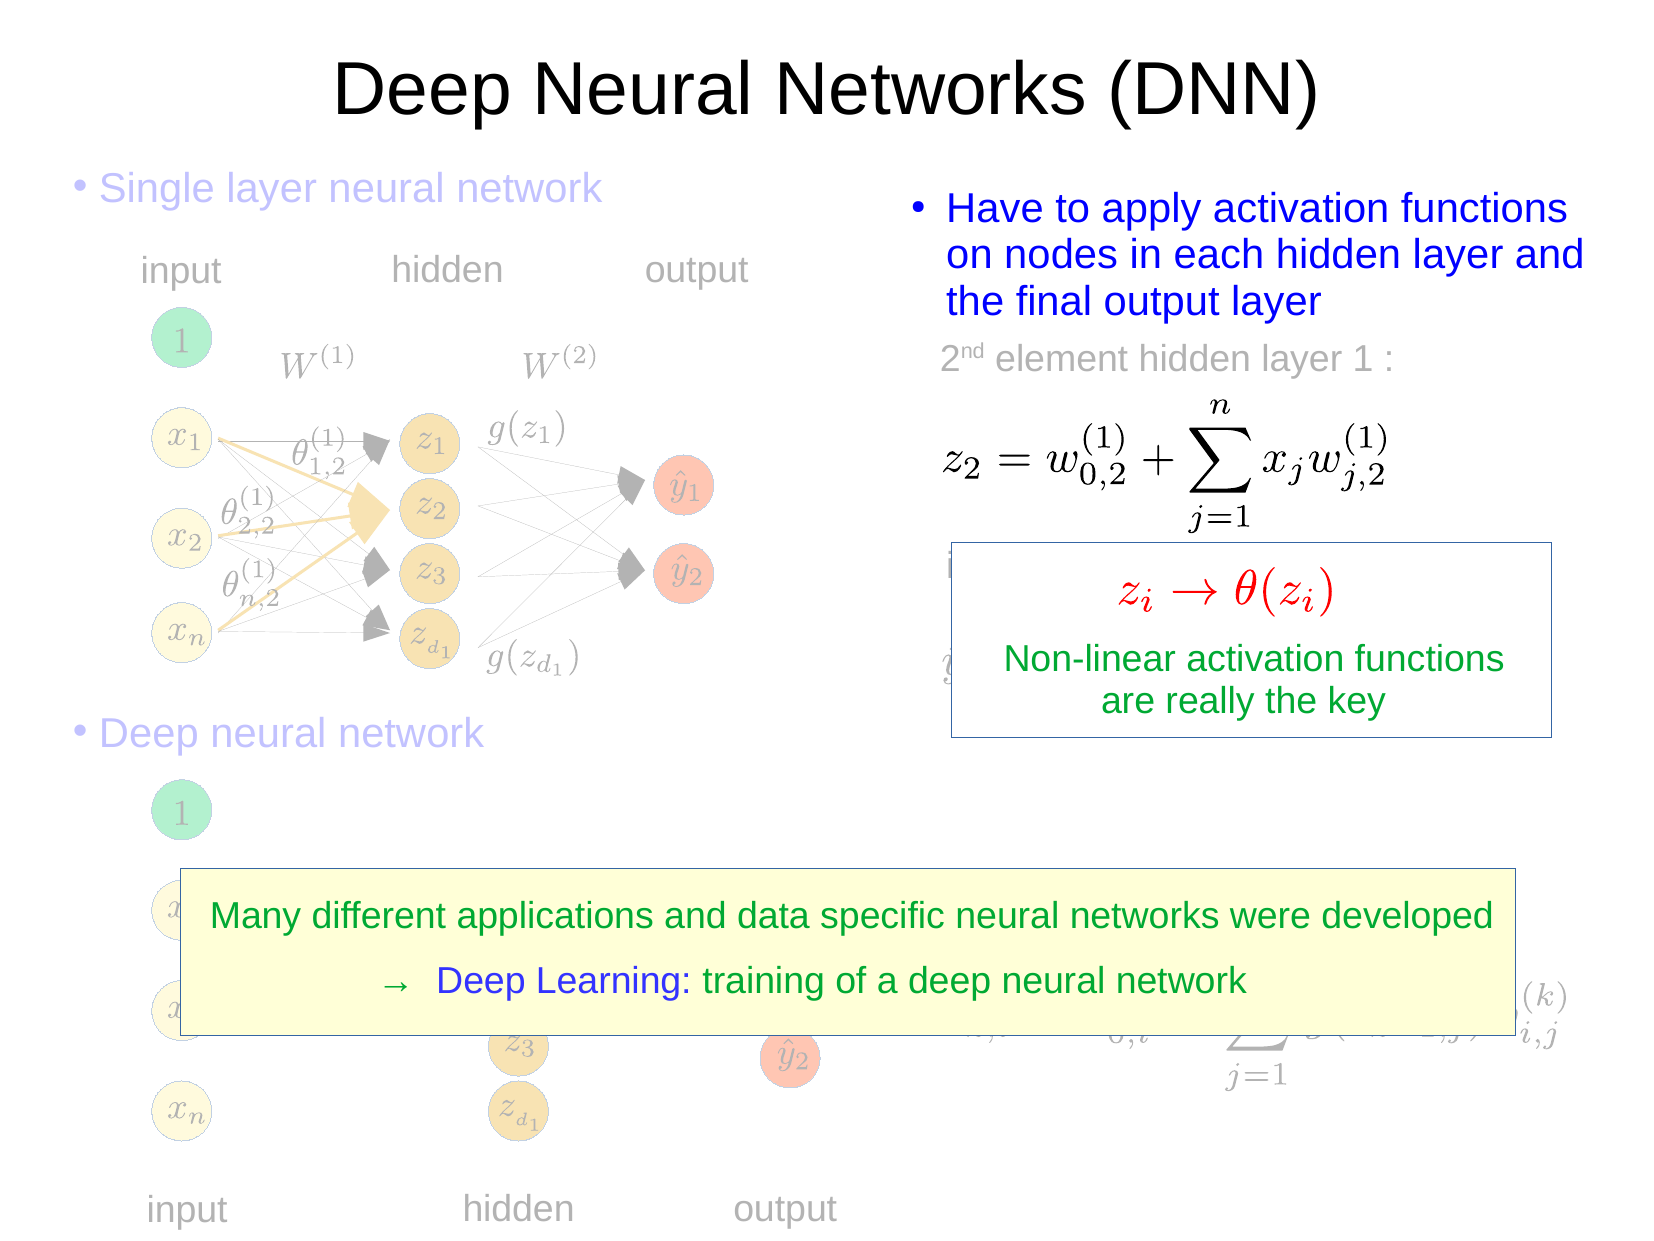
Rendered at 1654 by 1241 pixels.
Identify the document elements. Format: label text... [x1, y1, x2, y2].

title Deep Neural Networks (DNN) [151, 0, 1502, 150]
text_box [0, 150, 1654, 1238]
text_box Have to apply activation functions on nodes in each hidden layer and the final output layer [895, 176, 1630, 332]
text_box Non-linear activation functions are really the key [984, 630, 1525, 736]
picture [940, 399, 1386, 534]
text_box Many different applications and data specific neural networks were developed → Deep Learning: training of a deep neural network [195, 886, 1531, 1009]
